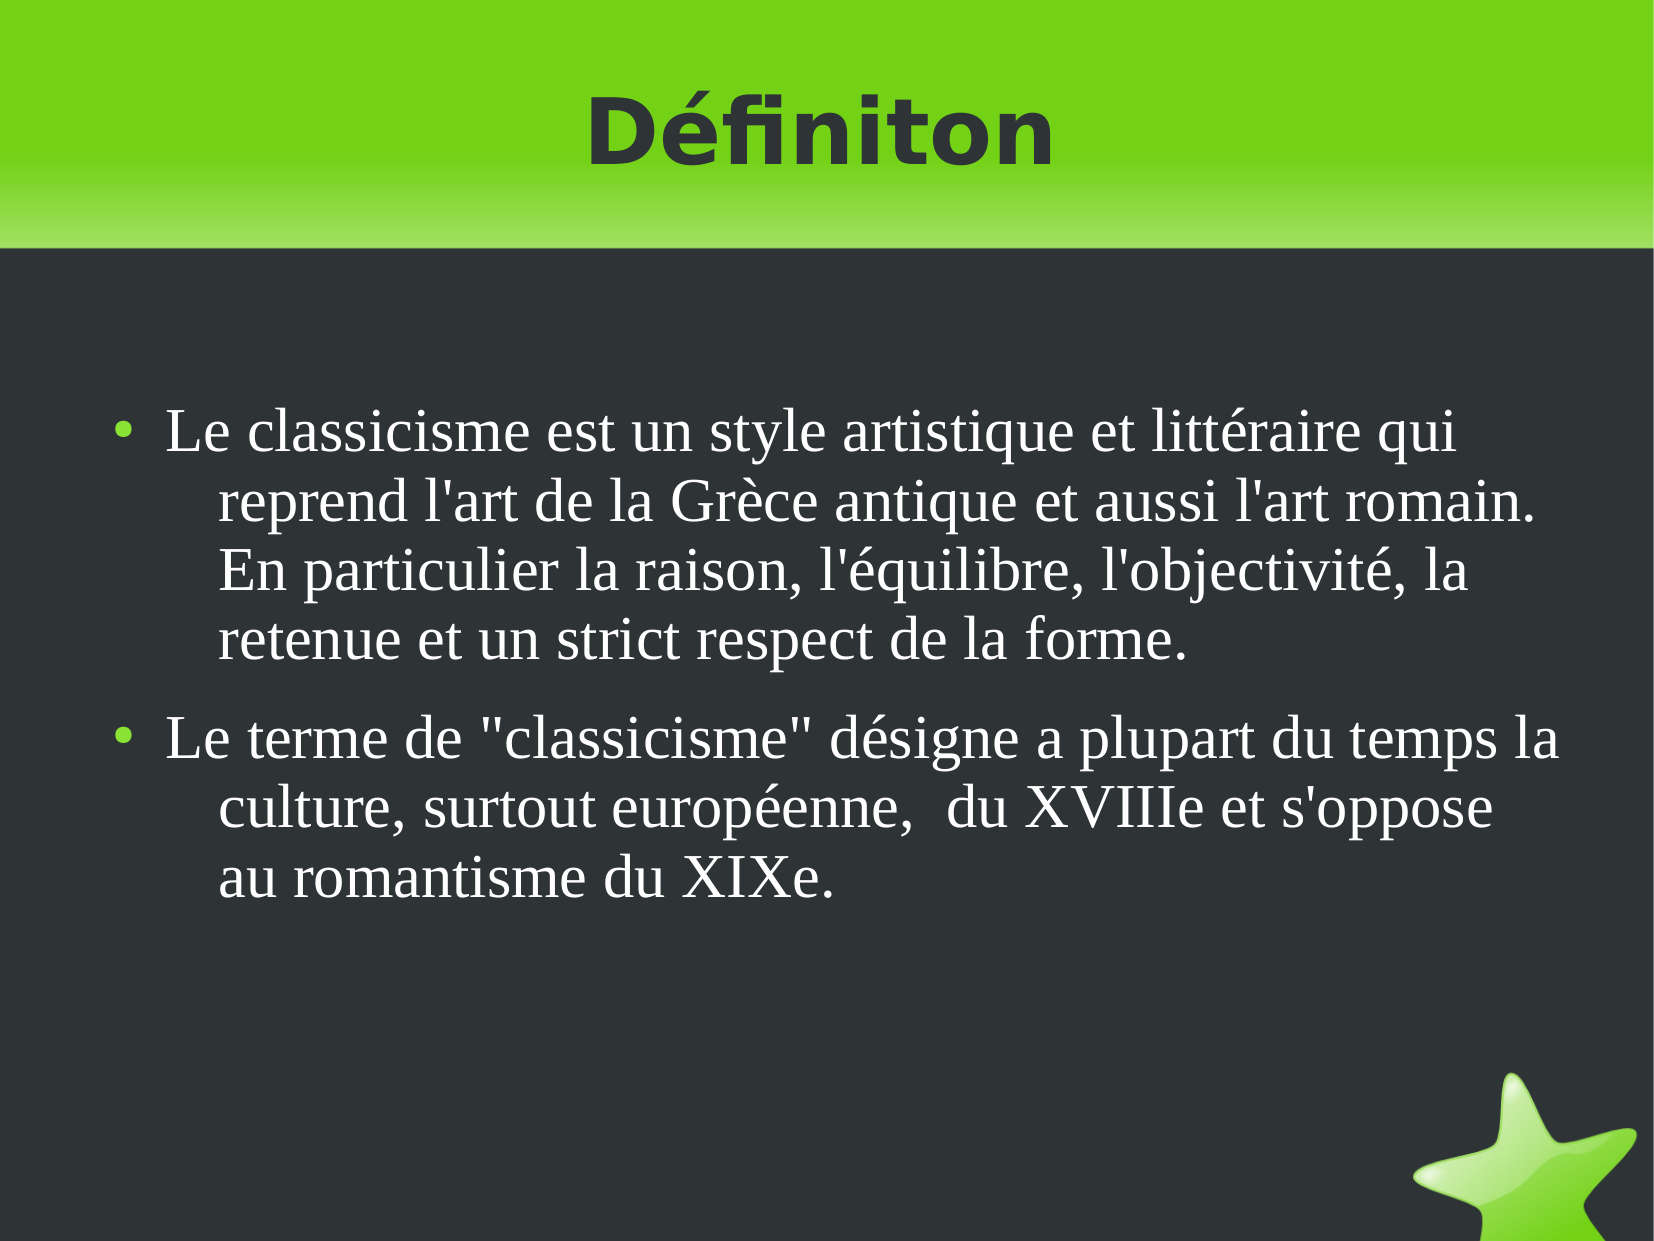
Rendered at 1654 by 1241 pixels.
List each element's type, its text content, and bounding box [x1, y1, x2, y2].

list Le classicisme est un style artistique et littéraire qui reprend l'art de la Grèce antique et aussi l'art romain. En particulier la raison, l'équilibre, l'objectivité, la retenue et un strict respect de la forme. Le terme de "classicisme" désigne a plupart du temps la culture, surtout européenne, du XVIIIe et s'oppose au romantisme du XIXe. [76, 396, 1565, 1241]
title Définiton [76, 29, 1565, 237]
picture [0, 0, 1654, 1241]
